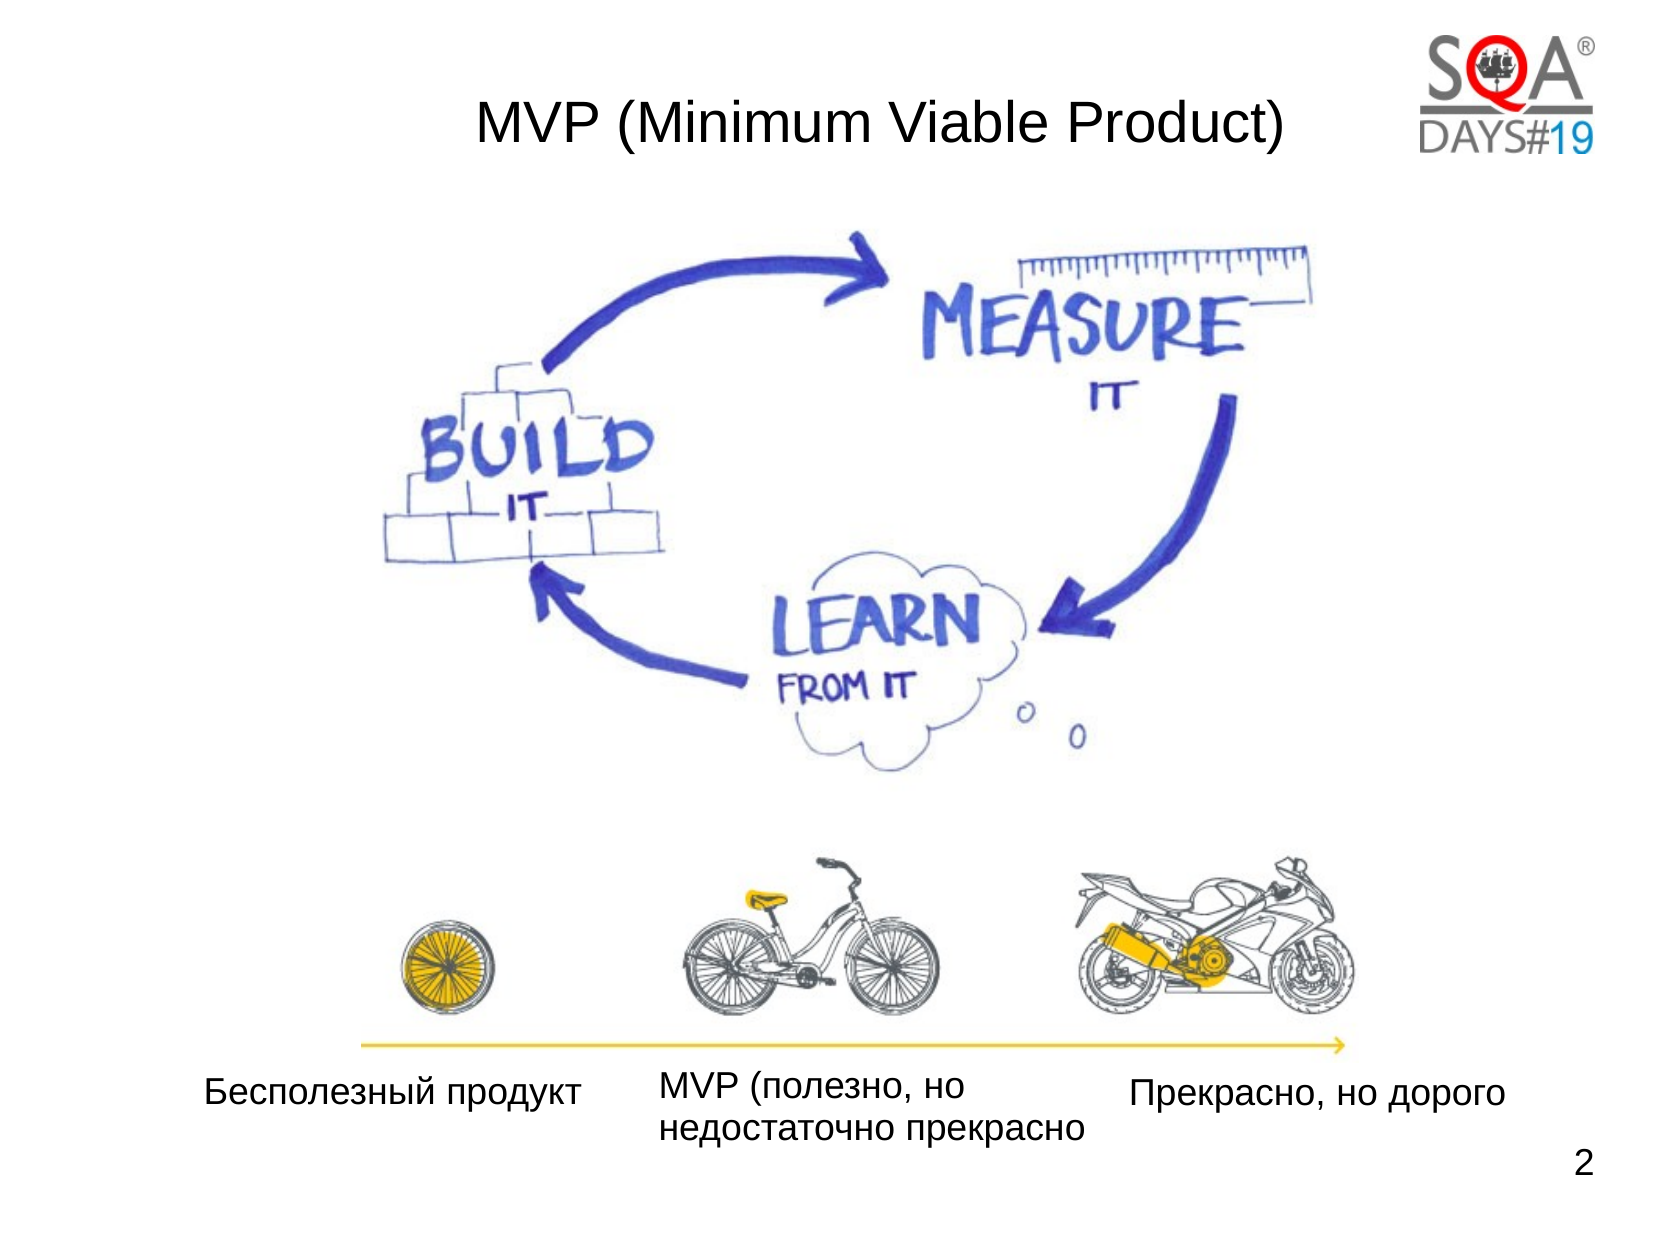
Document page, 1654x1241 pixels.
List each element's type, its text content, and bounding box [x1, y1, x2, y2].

text_box MVP (полезно, но недостаточно прекрасно [643, 1057, 1101, 1157]
picture [354, 200, 1335, 792]
text_box Бесполезный продукт [188, 1062, 597, 1120]
text_box 2 [1559, 1133, 1607, 1191]
text_box MVP (Minimum Viable Product) [460, 82, 1303, 163]
text_box Прекрасно, но дорого [1113, 1064, 1522, 1122]
picture [1420, 35, 1595, 154]
picture [361, 823, 1359, 1063]
